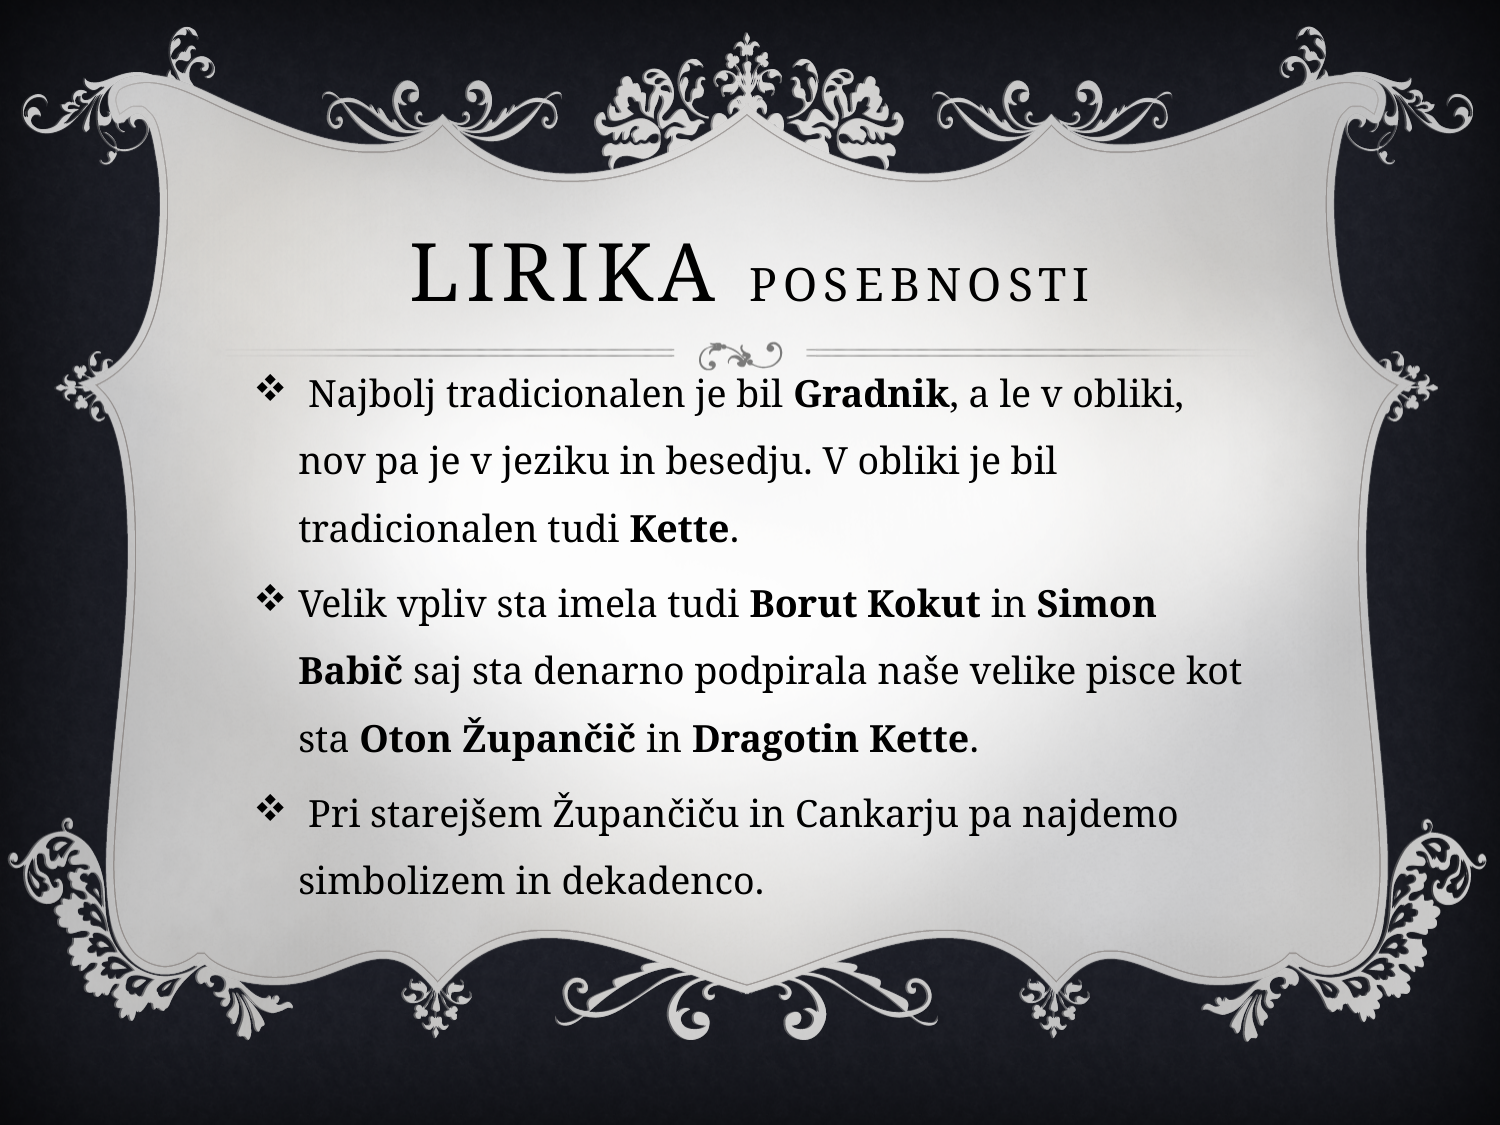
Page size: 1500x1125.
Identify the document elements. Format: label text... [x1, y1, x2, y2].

picture [0, 0, 1500, 1125]
title LIRIKA posebnosti [225, 212, 1275, 287]
list Najbolj tradicionalen je bil Gradnik, a le v obliki, nov pa je v jeziku in besedju. V obliki je bil tradicionalen tudi Kette. Velik vpliv sta imela tudi Borut Kokut in Simon Babič saj sta denarno podpirala naše velike pisce kot sta Oton Župančič in Dragotin Kette. Pri starejšem Župančiču in Cankarju pa najdemo simbolizem in dekadenco. [212, 287, 1275, 963]
